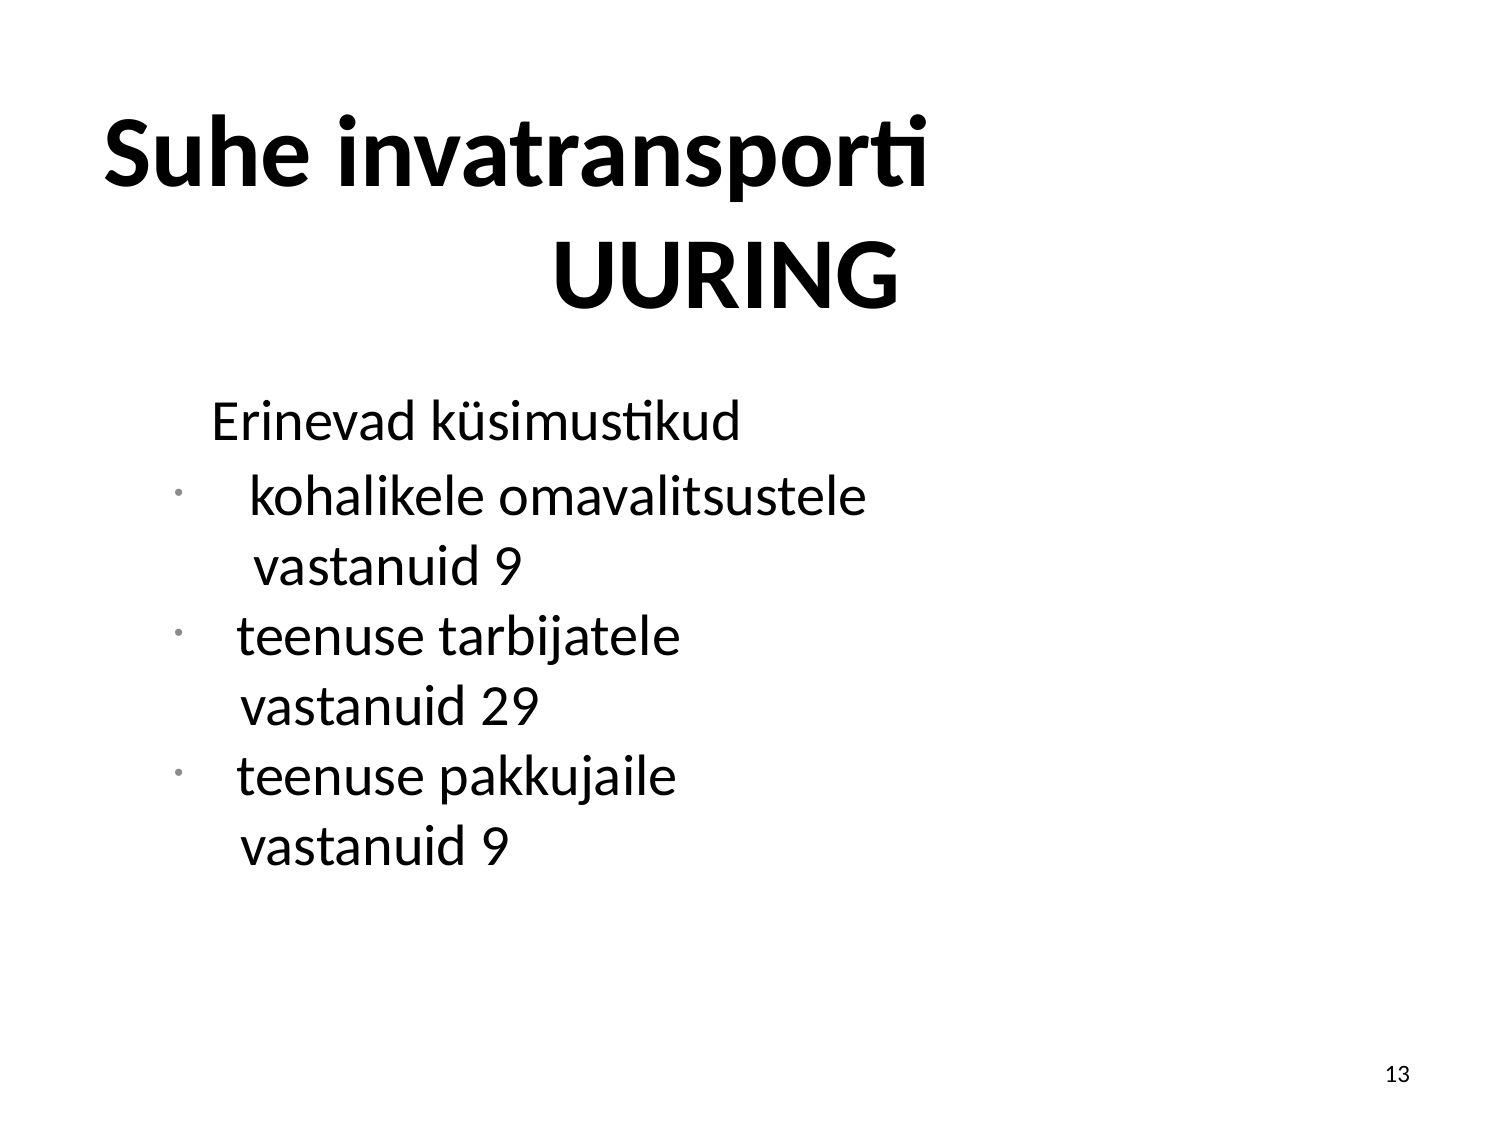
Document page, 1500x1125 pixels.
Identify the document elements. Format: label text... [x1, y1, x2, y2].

text_box Suhe invatransporti UURING [88, 30, 1364, 272]
text_box Erinevad küsimustikud kohalikele omavalitsustele vastanuid 9 teenuse tarbijatele vastanuid 29 teenuse pakkujaile vastanuid 9 [159, 349, 1329, 1059]
text_box <number> [1074, 1042, 1425, 1103]
